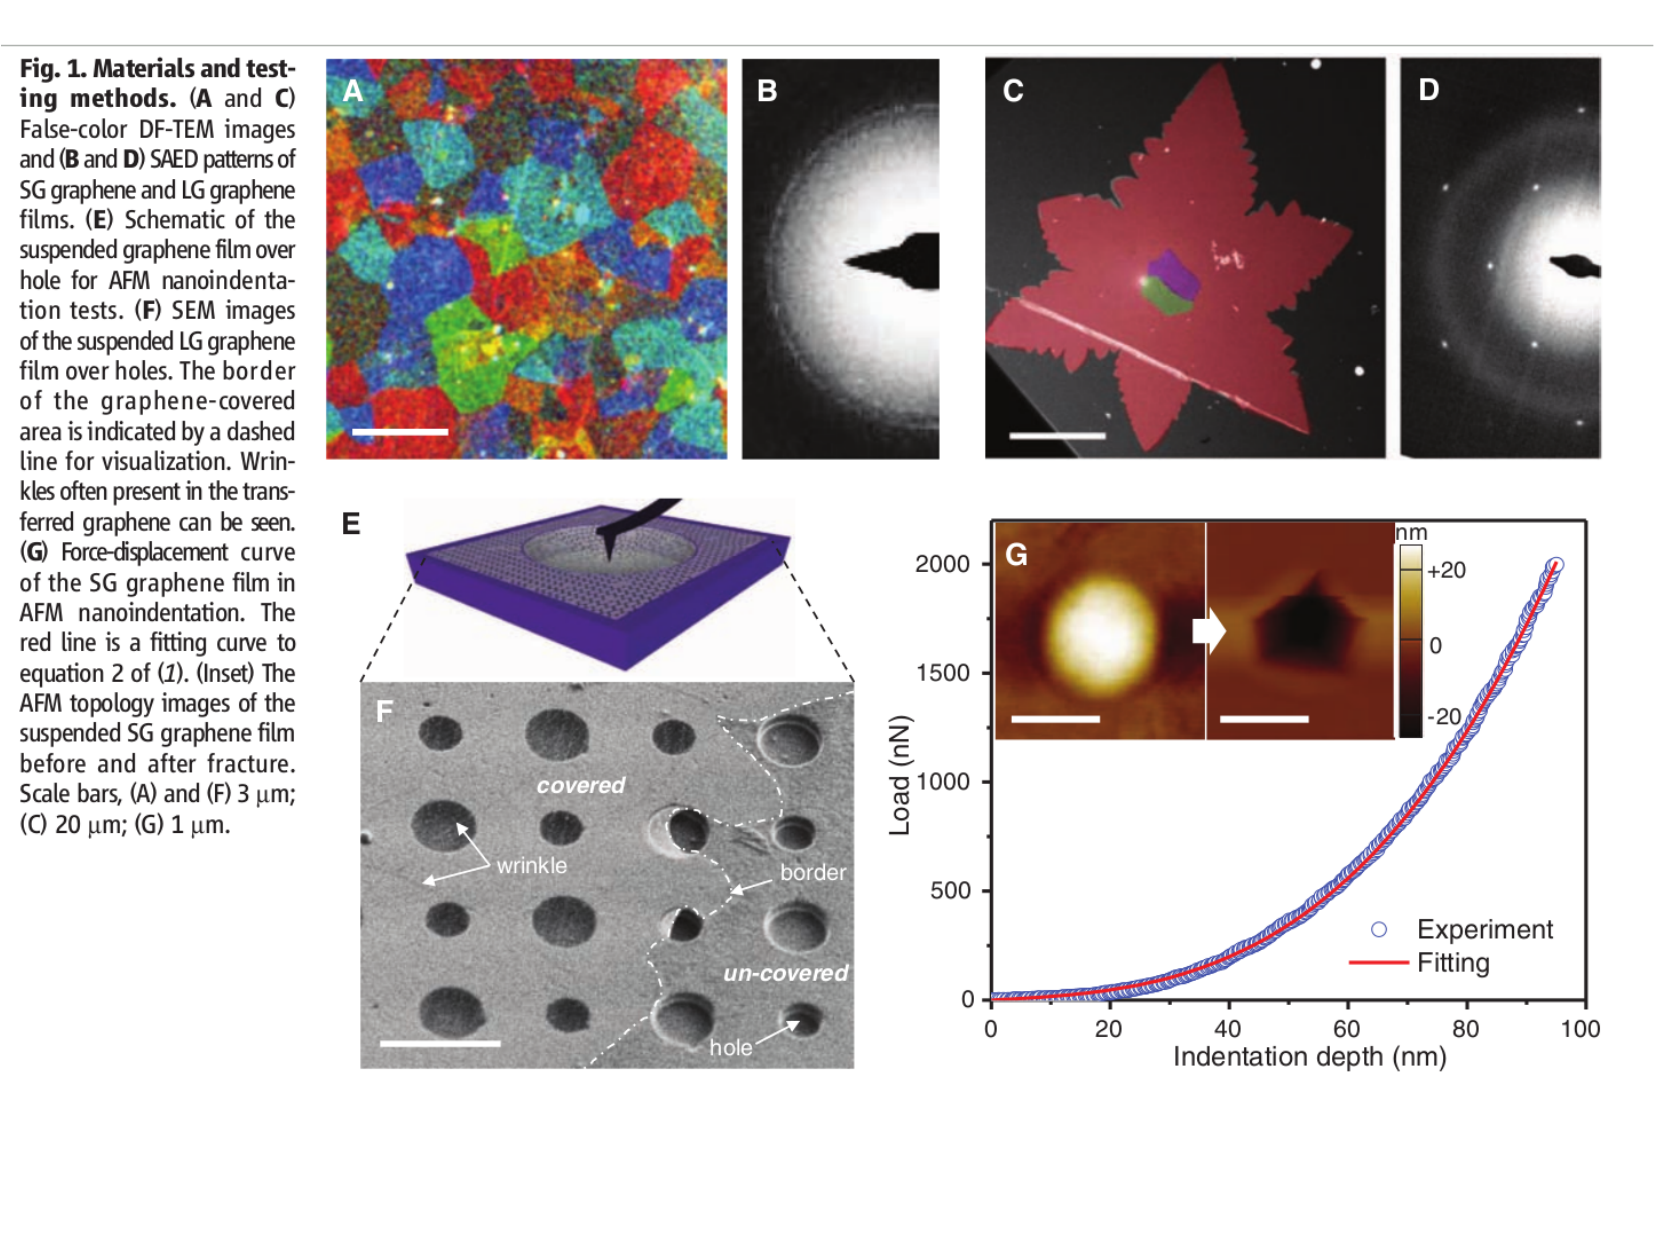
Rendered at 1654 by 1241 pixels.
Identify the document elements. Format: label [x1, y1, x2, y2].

picture [1, 44, 1654, 1092]
